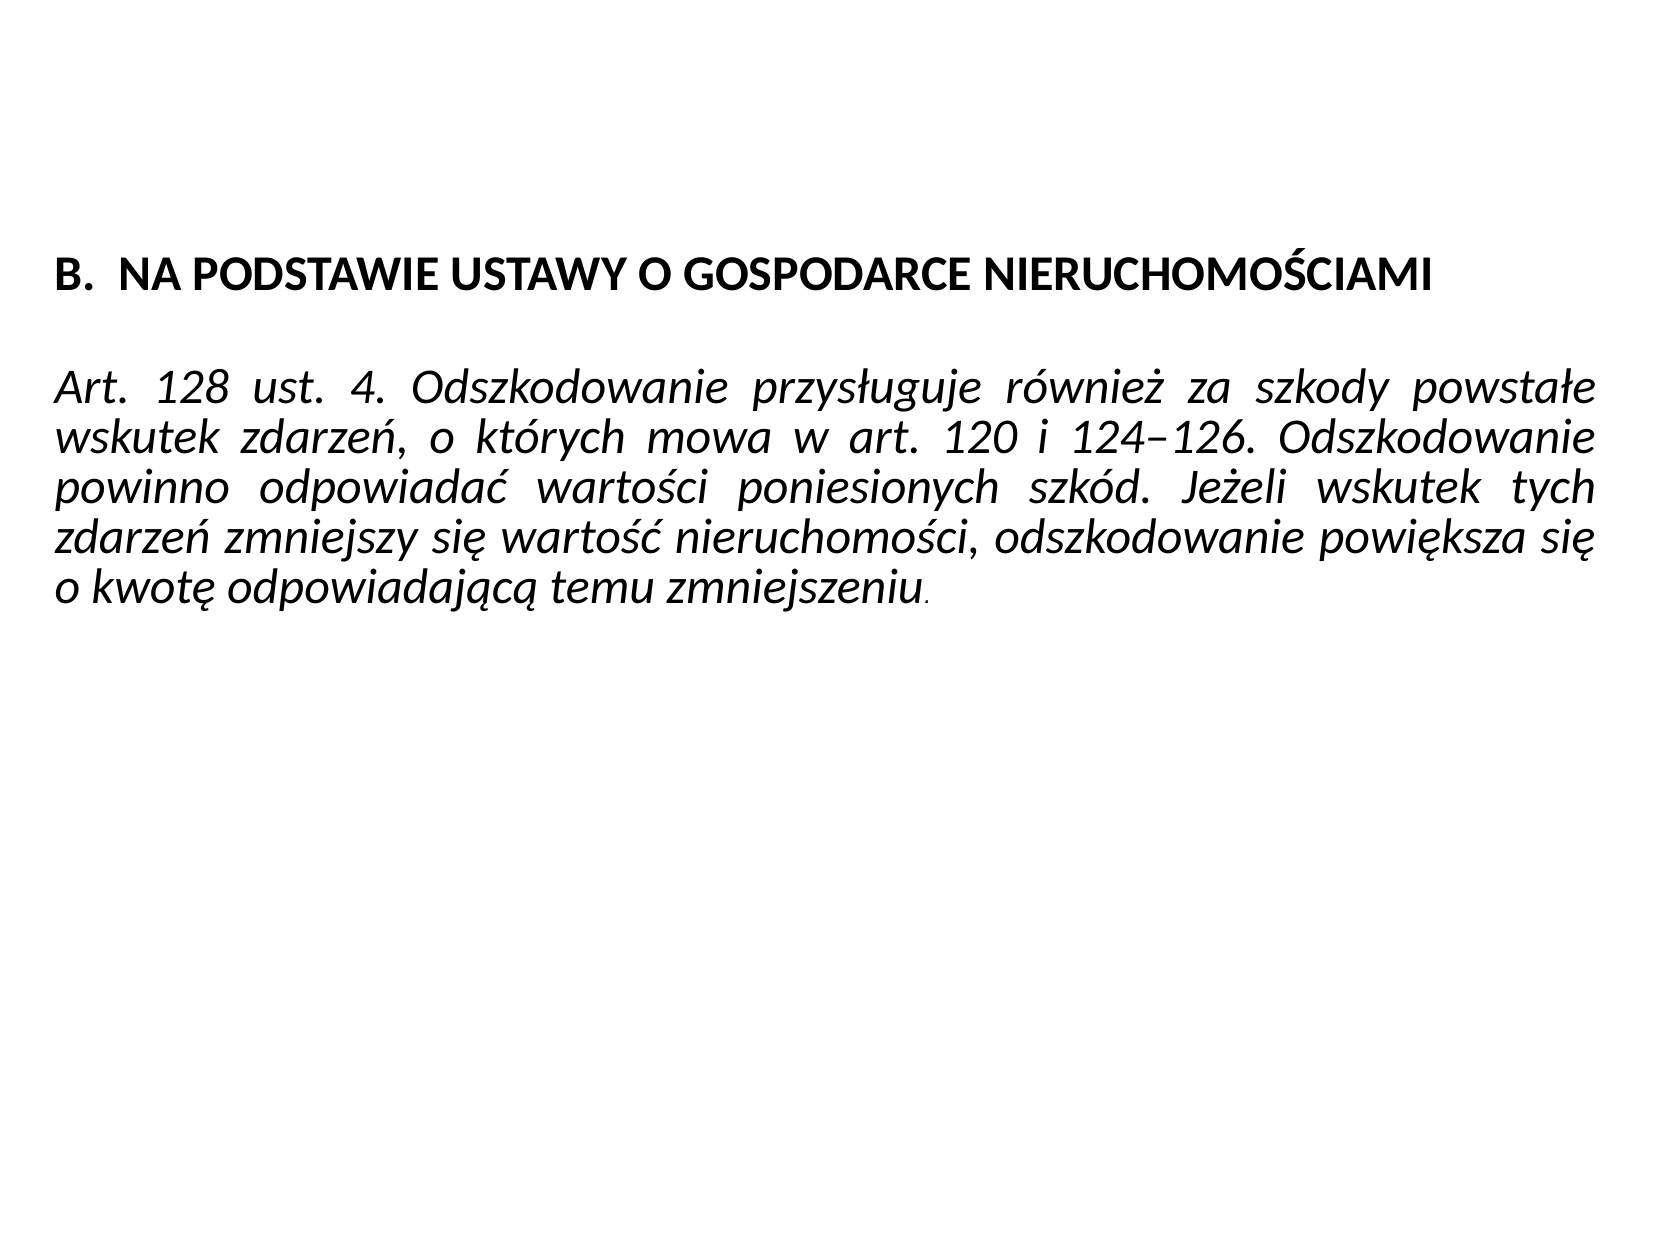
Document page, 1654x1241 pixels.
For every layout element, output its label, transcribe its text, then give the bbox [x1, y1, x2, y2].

list B. NA PODSTAWIE USTAWY O GOSPODARCE NIERUCHOMOŚCIAMI Art. 128 ust. 4. Odszkodowanie przysługuje również za szkody powstałe wskutek zdarzeń, o których mowa w art. 120 i 124–126. Odszkodowanie powinno odpowiadać wartości poniesionych szkód. Jeżeli wskutek tych zdarzeń zmniejszy się wartość nieruchomości, odszkodowanie powiększa się o kwotę odpowiadającą temu zmniejszeniu. [54, 69, 1598, 1184]
